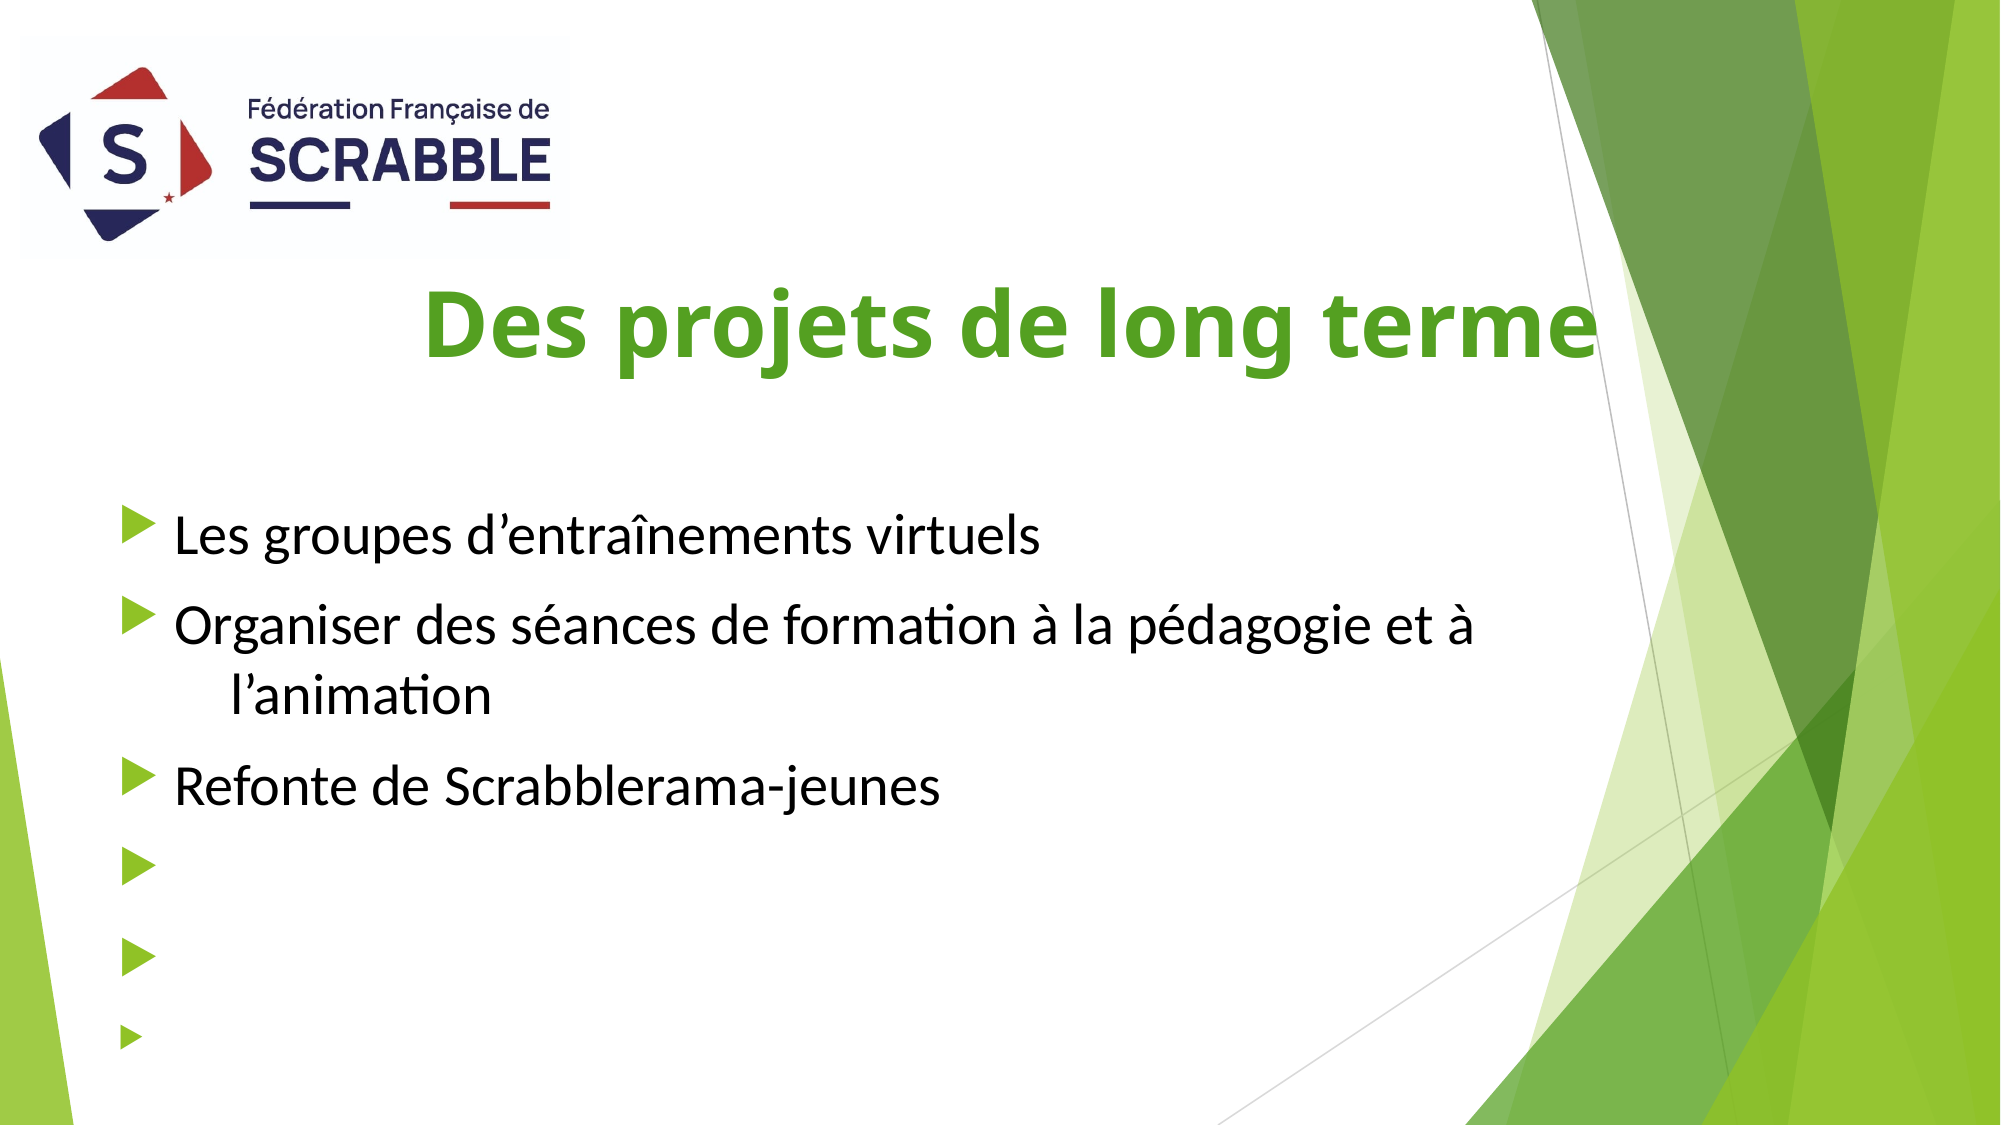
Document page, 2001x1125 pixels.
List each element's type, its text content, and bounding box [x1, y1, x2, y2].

title Des projets de long terme [306, 258, 1718, 475]
picture [20, 36, 570, 259]
list Les groupes d’entraînements virtuels Organiser des séances de formation à la pédagogie et à l’animation Refonte de Scrabblerama-jeunes [102, 488, 1514, 1125]
